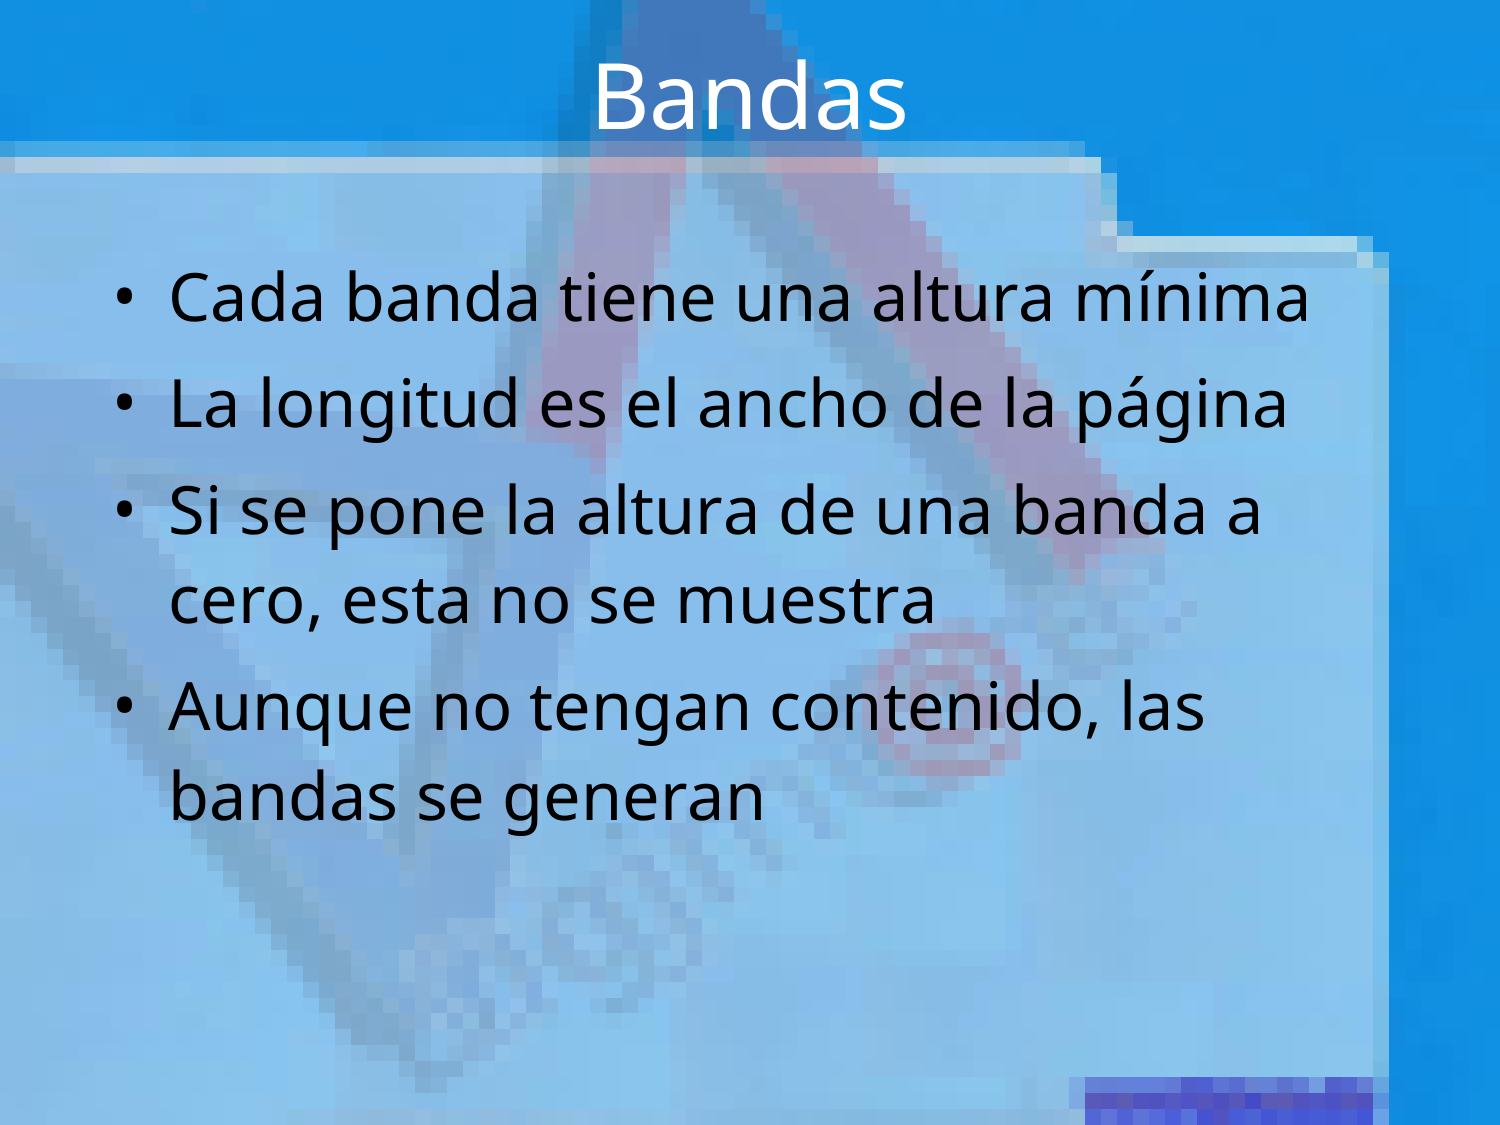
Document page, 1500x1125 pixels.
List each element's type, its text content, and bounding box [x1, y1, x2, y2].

list Cada banda tiene una altura mínima La longitud es el ancho de la página Si se pone la altura de una banda a cero, esta no se muestra Aunque no tengan contenido, las bandas se generan [112, 249, 1388, 1001]
title Bandas [112, 0, 1388, 214]
picture [0, 0, 1500, 1125]
